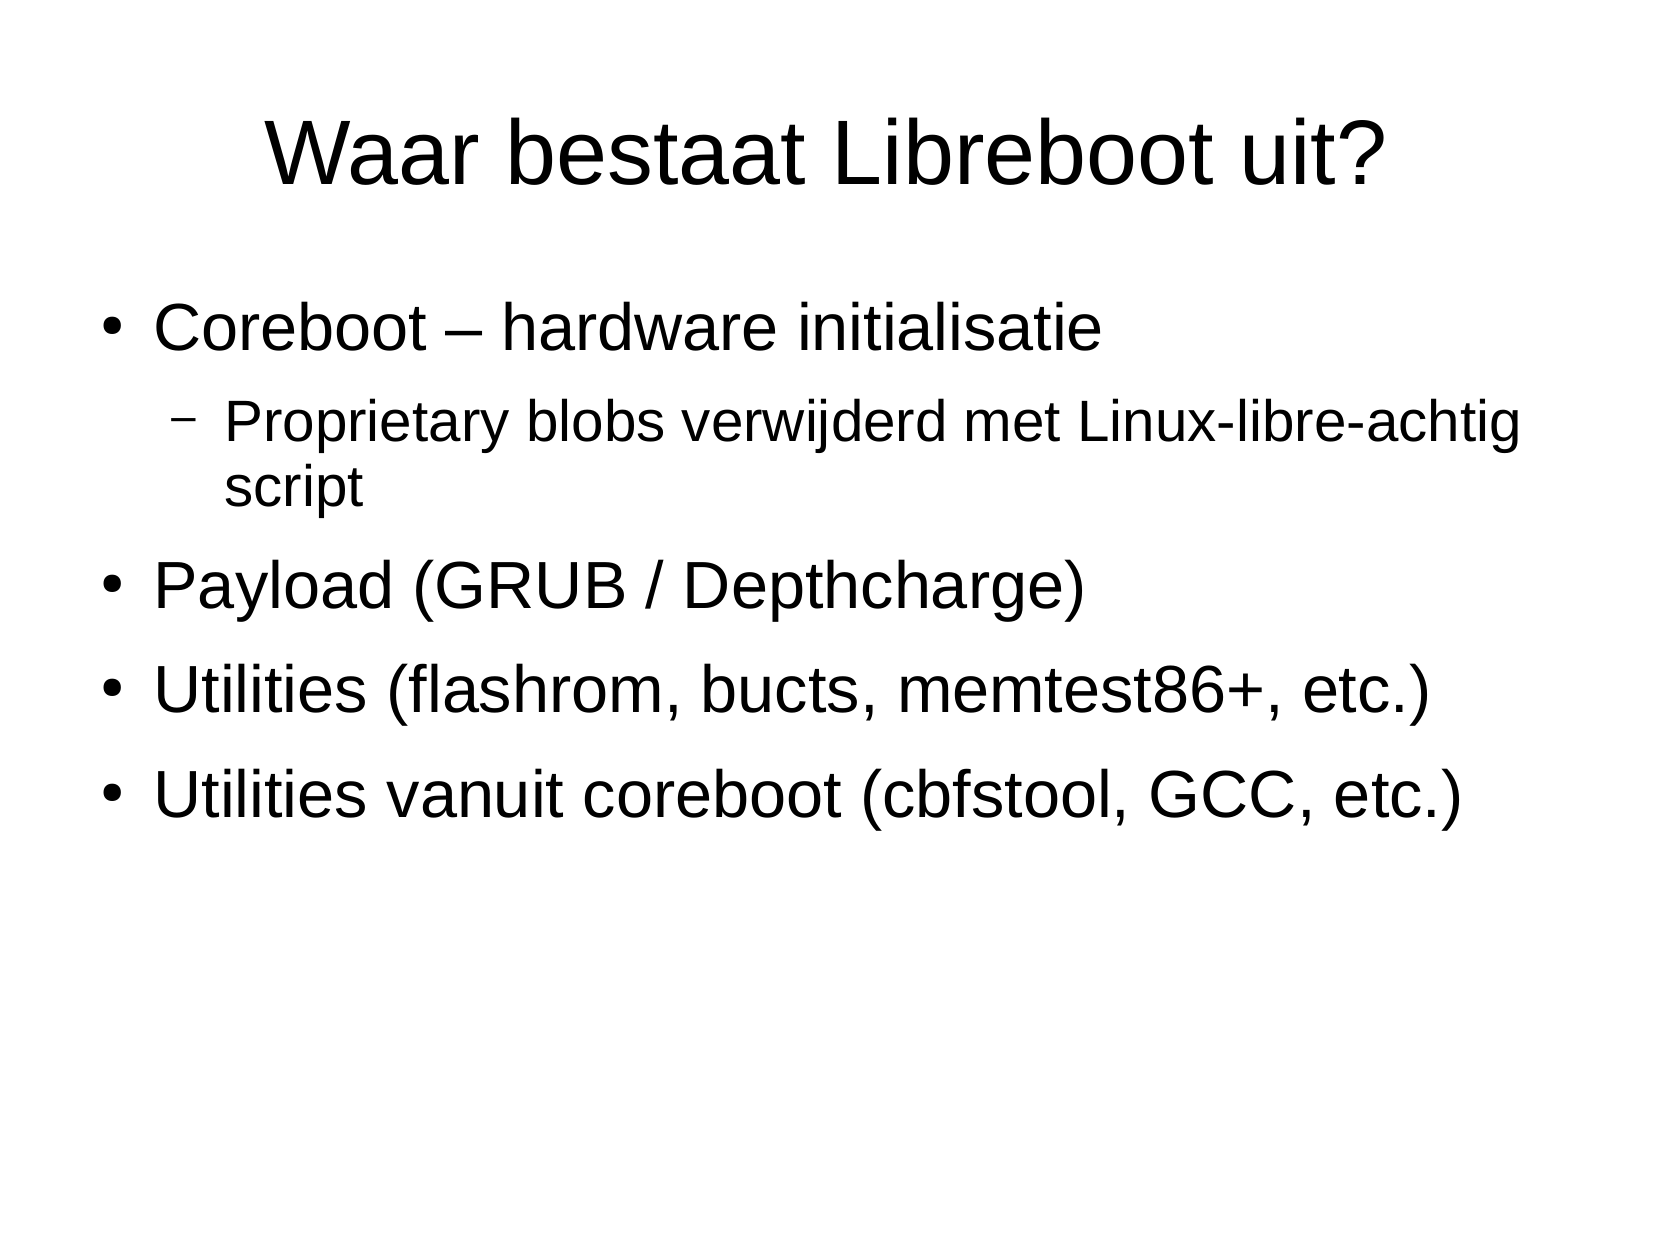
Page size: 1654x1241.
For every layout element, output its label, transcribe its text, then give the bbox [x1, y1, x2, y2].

title Waar bestaat Libreboot uit? [82, 49, 1571, 257]
list Coreboot – hardware initialisatie Proprietary blobs verwijderd met Linux-libre-achtig script Payload (GRUB / Depthcharge) Utilities (flashrom, bucts, memtest86+, etc.) Utilities vanuit coreboot (cbfstool, GCC, etc.) [82, 290, 1571, 1010]
